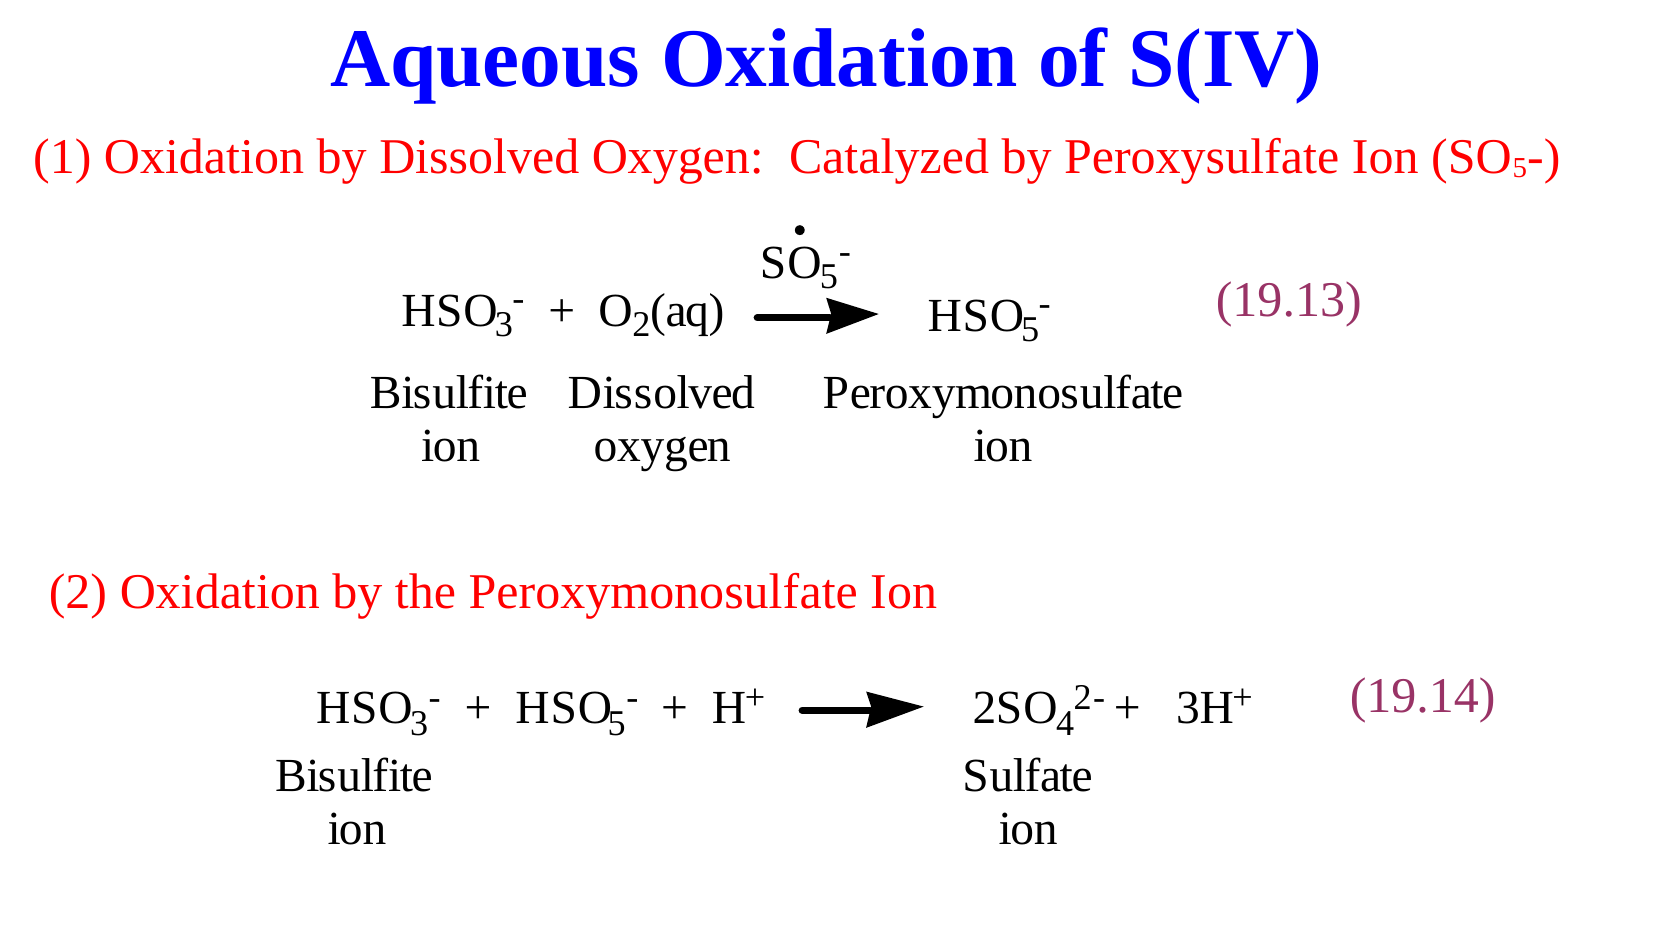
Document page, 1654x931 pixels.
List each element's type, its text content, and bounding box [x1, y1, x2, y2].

text_box (2) Oxidation by the Peroxymonosulfate Ion [34, 563, 1396, 650]
text_box (19.13) [1201, 264, 1377, 346]
text_box (19.14) [1335, 660, 1515, 743]
chart [362, 198, 1202, 481]
chart [262, 675, 1268, 853]
title Aqueous Oxidation of S(IV) [0, 0, 1654, 100]
text_box (1) Oxidation by Dissolved Oxygen: Catalyzed by Peroxysulfate Ion (SO5-) [18, 128, 1653, 228]
